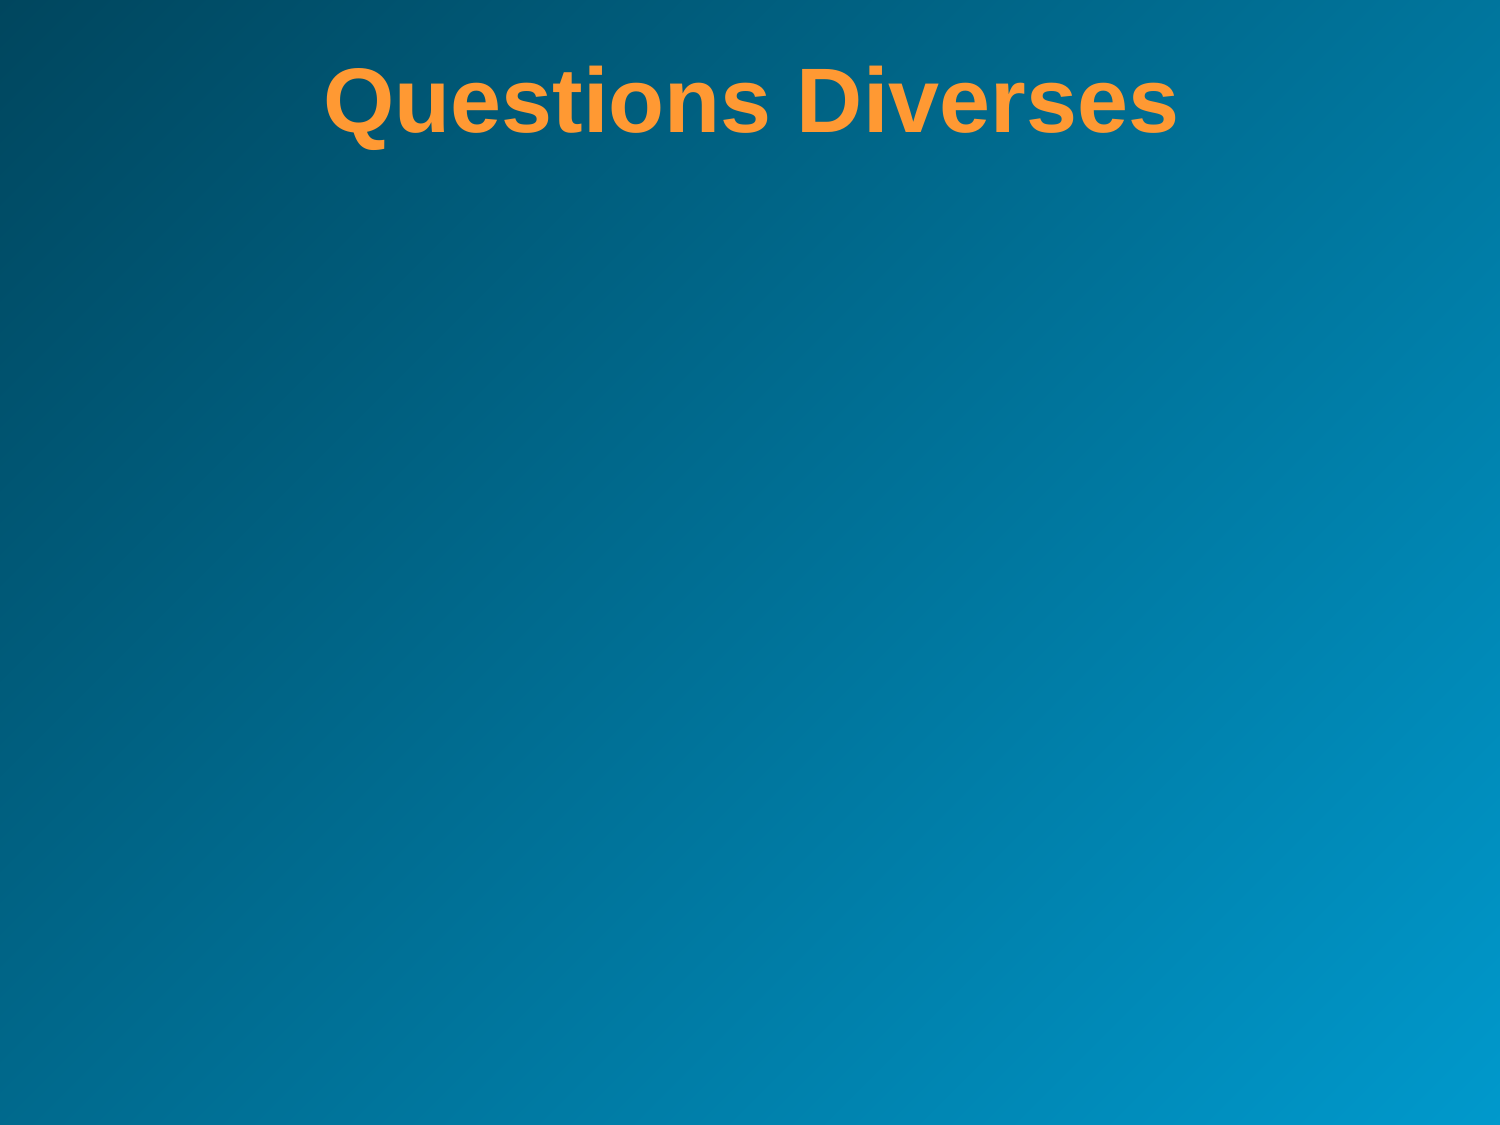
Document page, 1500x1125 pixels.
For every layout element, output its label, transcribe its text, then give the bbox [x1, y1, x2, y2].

title Questions Diverses [76, 19, 1427, 173]
